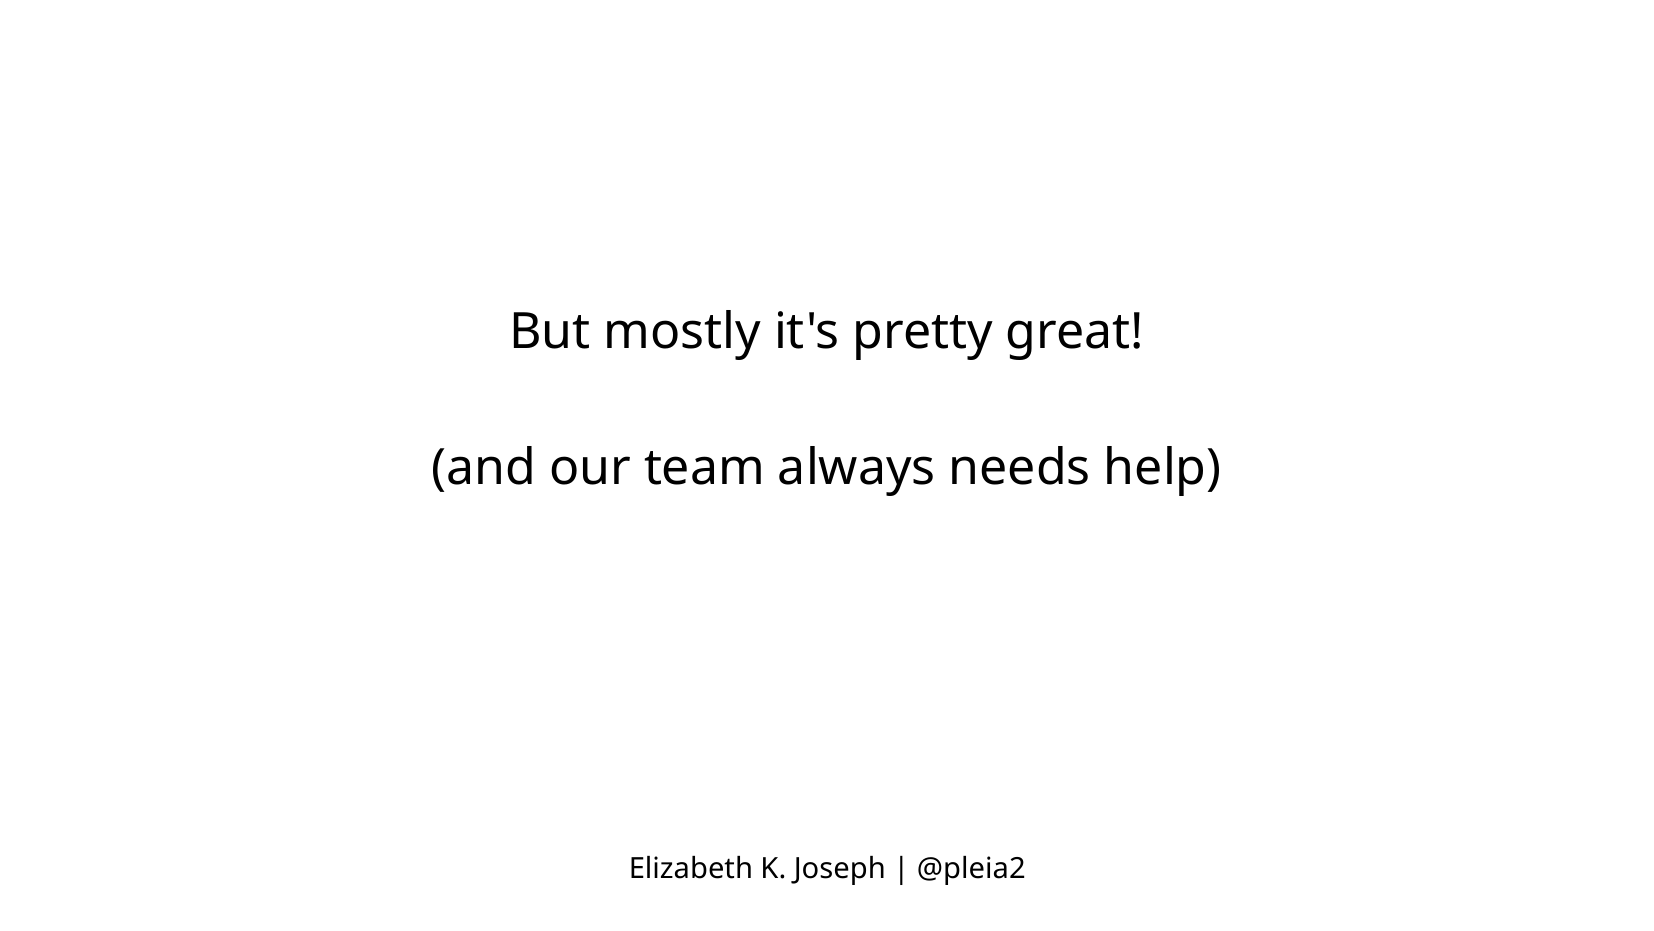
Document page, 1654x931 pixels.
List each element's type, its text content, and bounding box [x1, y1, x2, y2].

subtitle But mostly it's pretty great! (and our team always needs help) [82, 37, 1571, 758]
